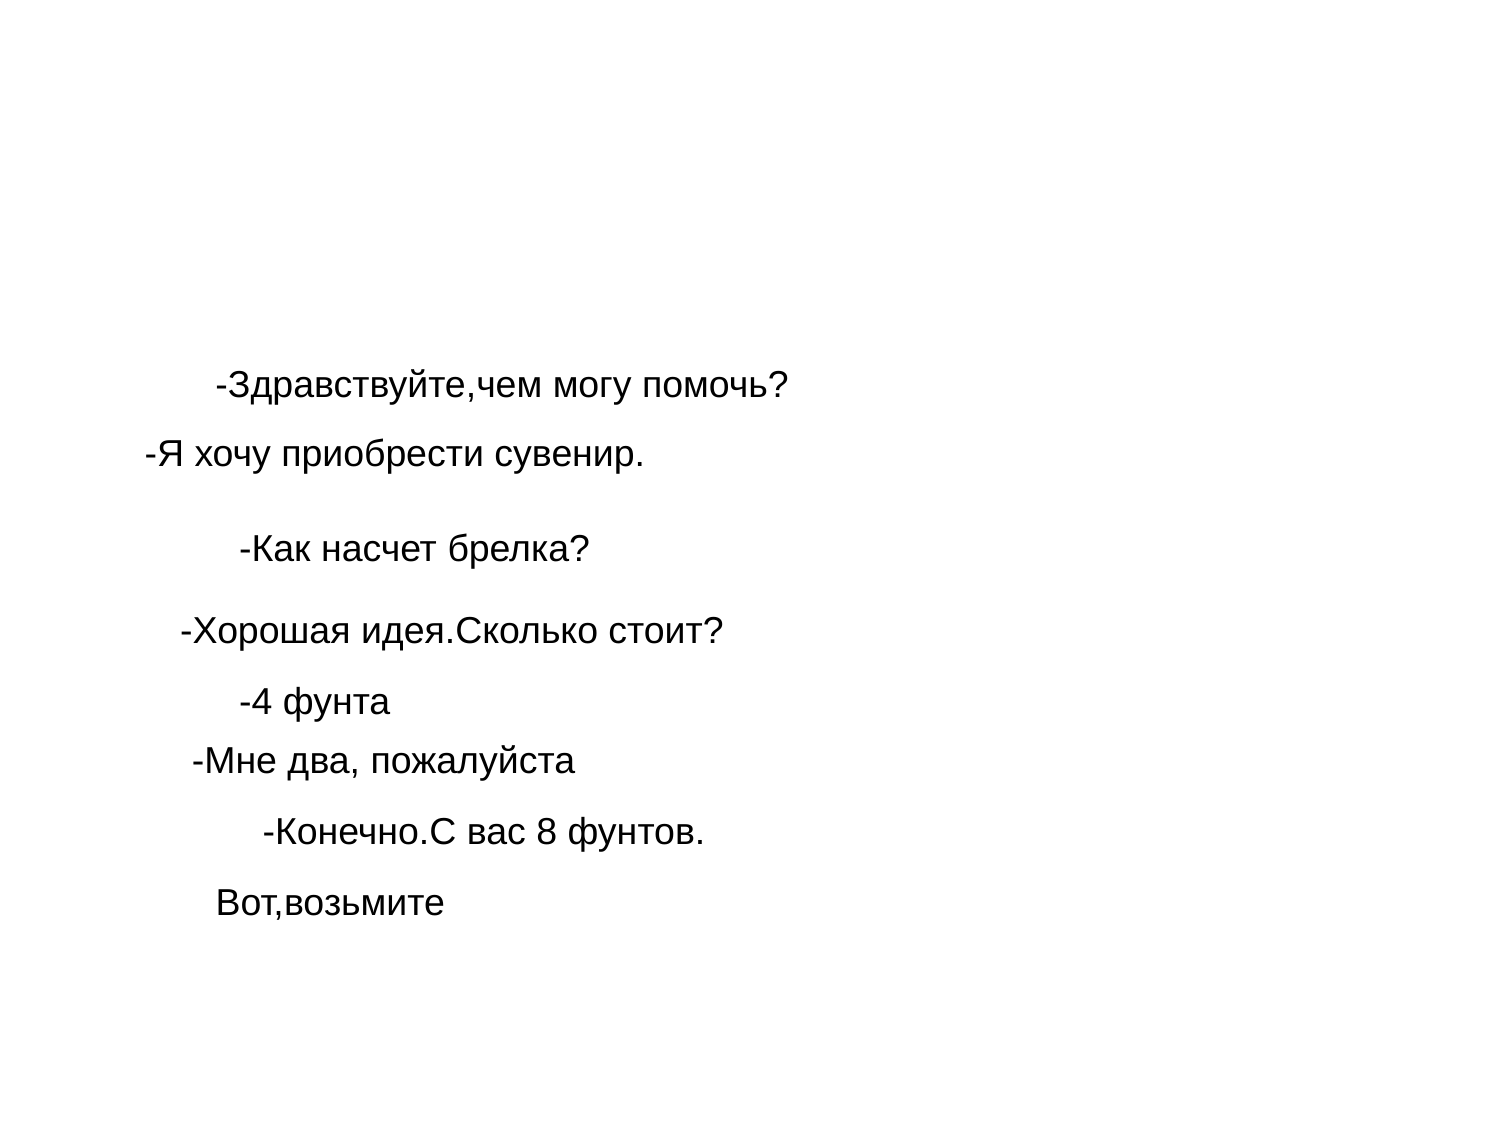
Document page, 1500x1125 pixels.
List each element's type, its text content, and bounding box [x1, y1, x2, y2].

text_box Вот,возьмите [200, 874, 460, 931]
text_box -Конечно.С вас 8 фунтов. [248, 803, 720, 861]
text_box -Как насчет брелка? [224, 519, 606, 577]
text_box -Хорошая идея.Сколько стоит? [165, 602, 740, 660]
text_box -Здравствуйте,чем могу помочь? [200, 356, 804, 414]
text_box -Я хочу приобрести сувенир. [129, 425, 660, 483]
text_box -4 фунта [224, 673, 405, 731]
text_box -Мне два, пожалуйста [177, 732, 590, 790]
